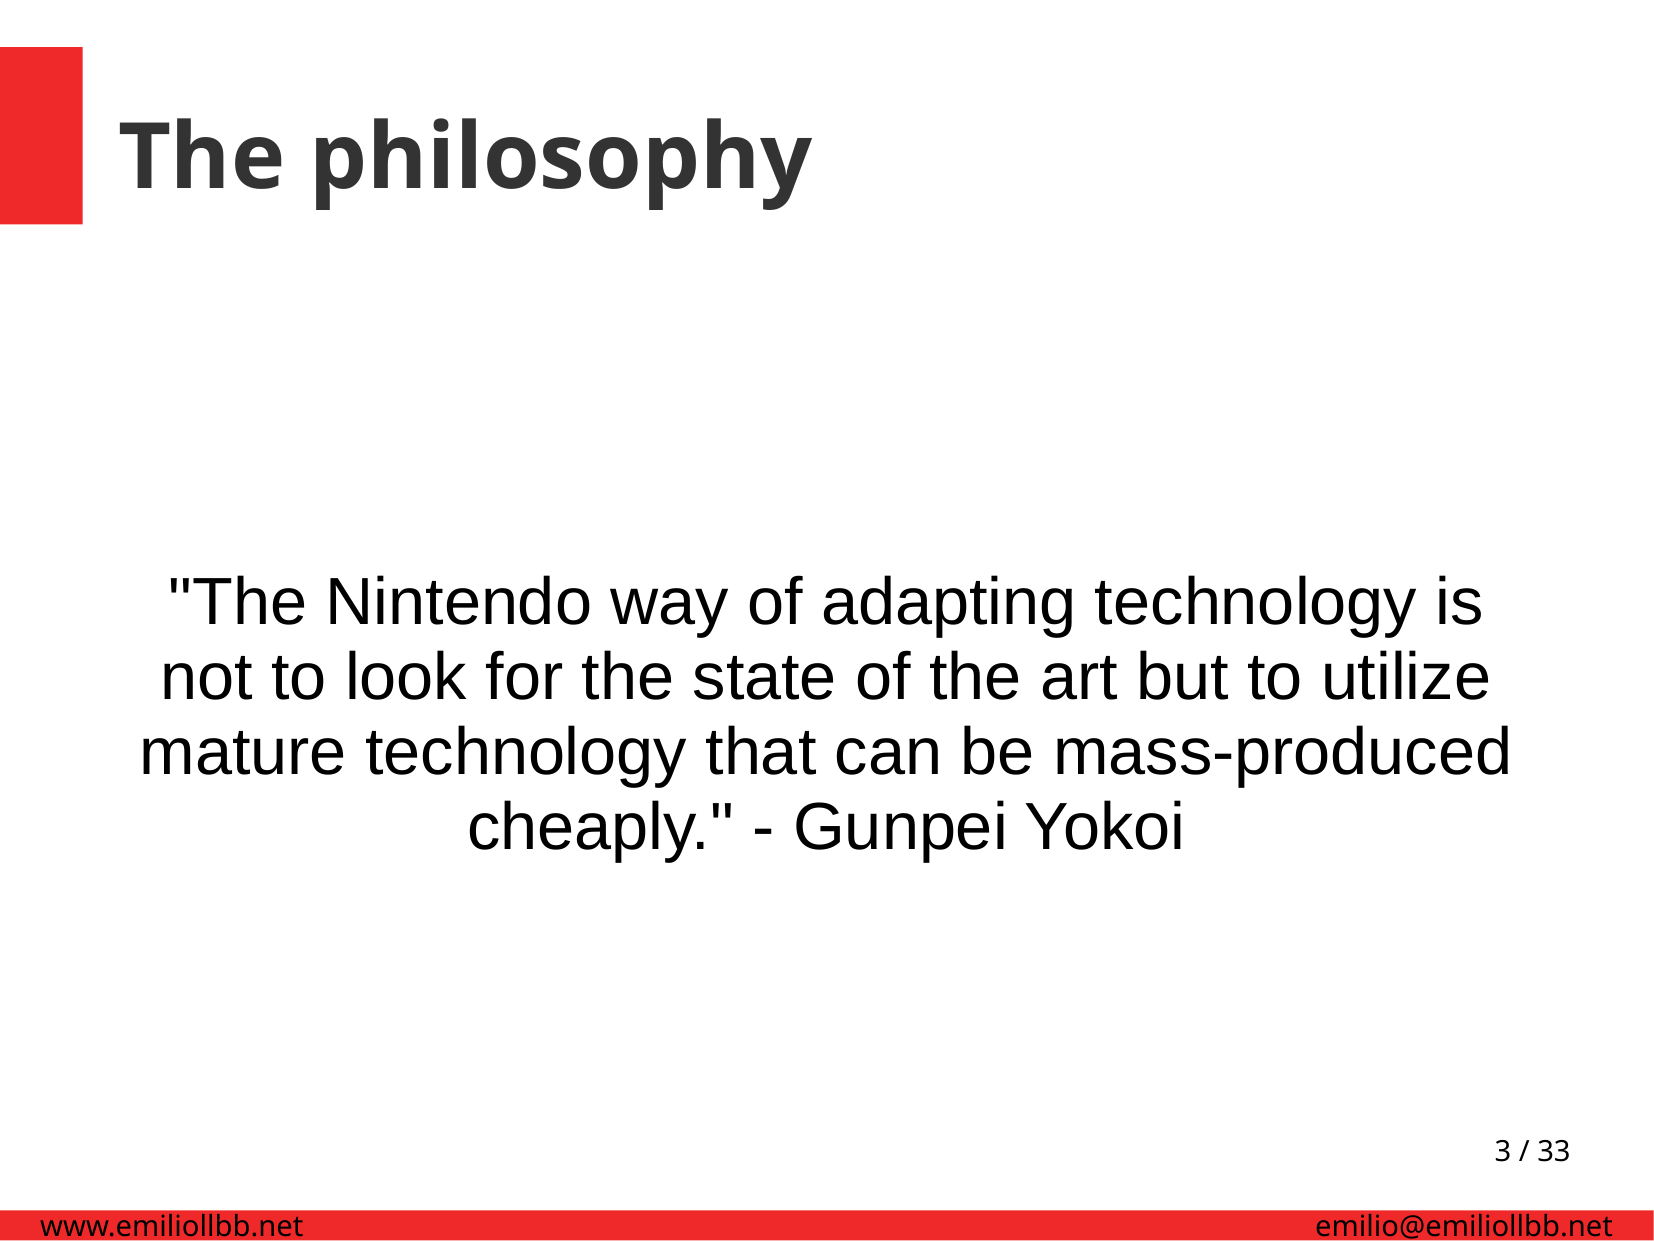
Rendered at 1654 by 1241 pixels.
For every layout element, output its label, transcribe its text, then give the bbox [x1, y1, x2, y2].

title The philosophy [118, 45, 1571, 260]
text_box "The Nintendo way of adapting technology is not to look for the state of the art but to utilize mature technology that can be mass-produced cheaply." - Gunpei Yokoi [118, 354, 1536, 1074]
